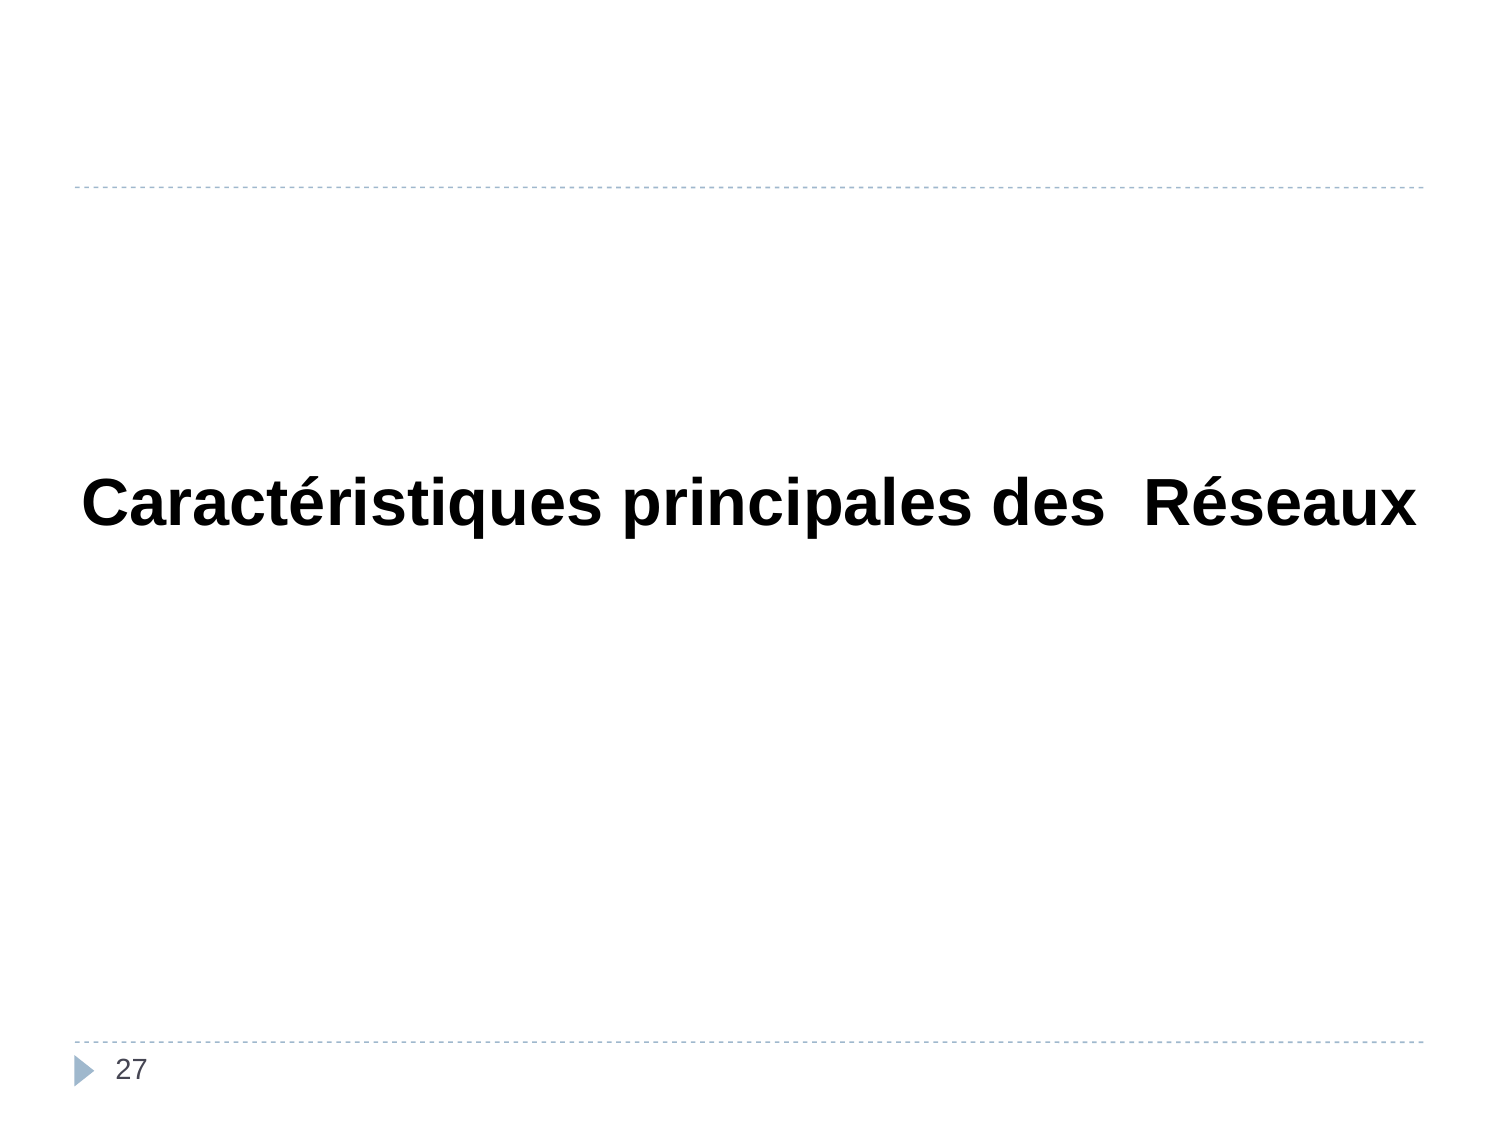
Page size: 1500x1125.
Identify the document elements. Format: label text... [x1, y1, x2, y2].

text_box 27 [100, 1042, 426, 1103]
text_box Caractéristiques principales des Réseaux [0, 433, 1500, 565]
